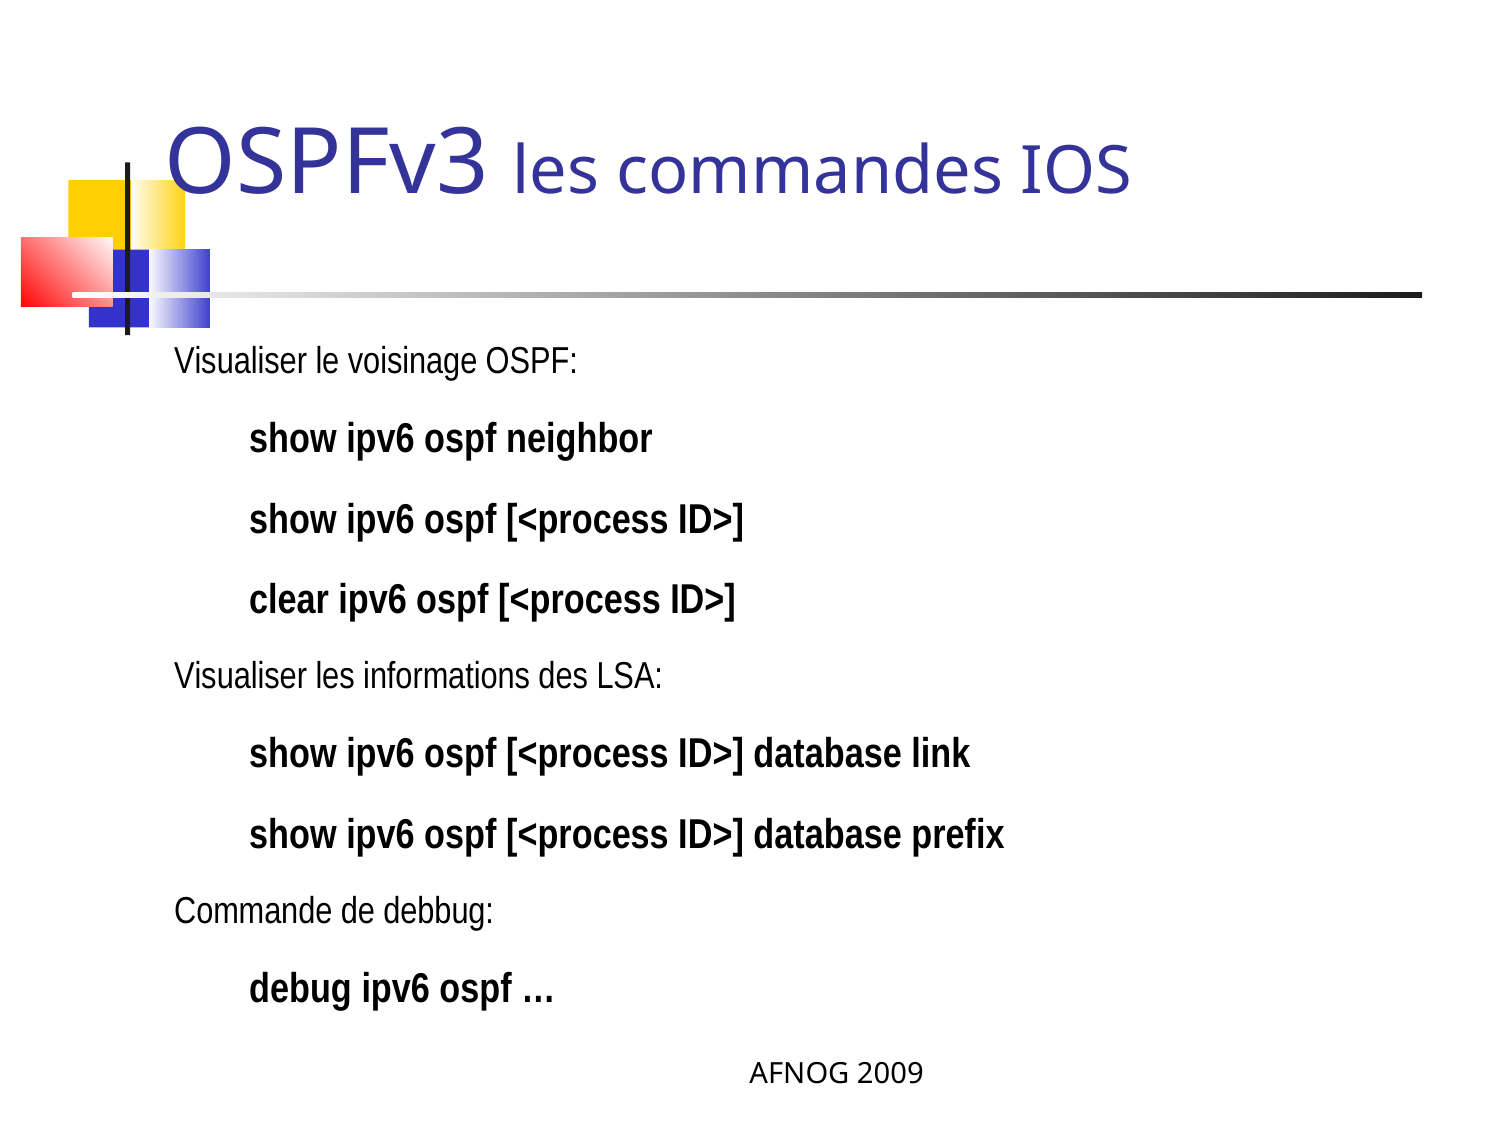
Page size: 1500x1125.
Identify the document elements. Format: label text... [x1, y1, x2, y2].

list Visualiser le voisinage OSPF: show ipv6 ospf neighbor show ipv6 ospf [<process ID>] clear ipv6 ospf [<process ID>] Visualiser les informations des LSA: show ipv6 ospf [<process ID>] database link show ipv6 ospf [<process ID>] database prefix Commande de debbug: debug ipv6 ospf … [159, 314, 1410, 1125]
title OSPFv3 les commandes IOS [149, 74, 1463, 226]
